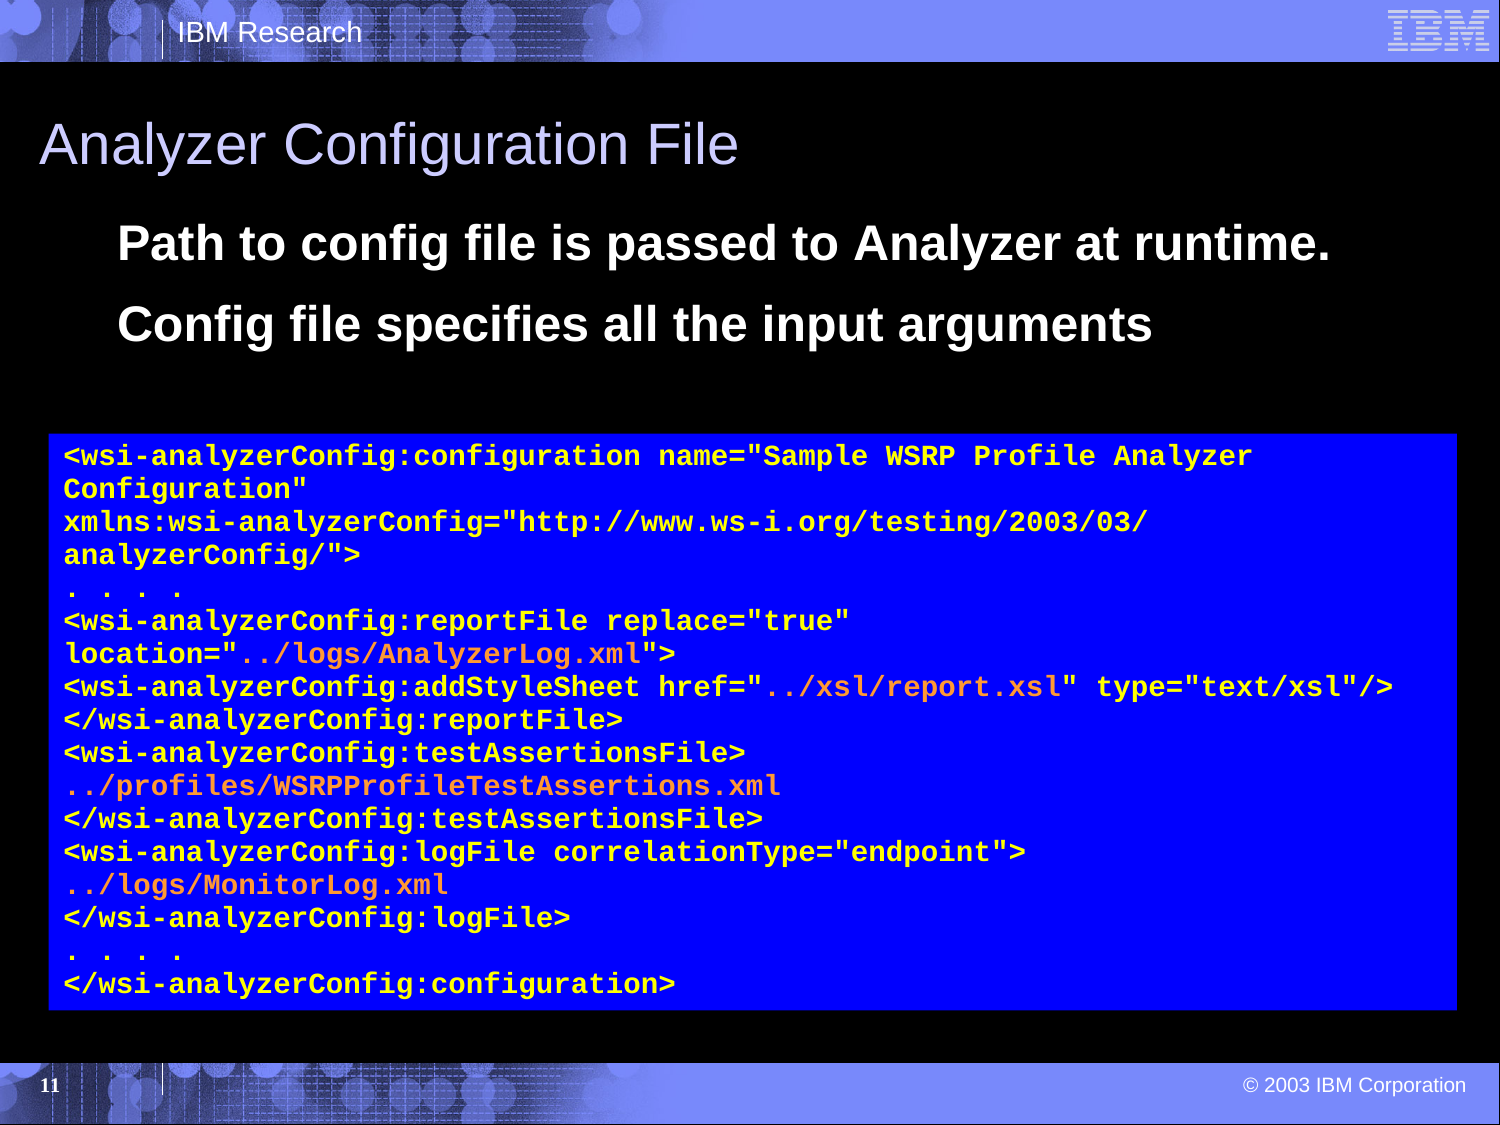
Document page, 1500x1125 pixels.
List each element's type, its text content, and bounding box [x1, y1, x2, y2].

text_box <wsi-analyzerConfig:configuration name="Sample WSRP Profile Analyzer Configuration" xmlns:wsi-analyzerConfig="http://www.ws-i.org/testing/2003/03/analyzerConfig/"> . . . . <wsi-analyzerConfig:reportFile replace="true" location="../logs/AnalyzerLog.xml"> <wsi-analyzerConfig:addStyleSheet href="../xsl/report.xsl" type="text/xsl"/> </wsi-analyzerConfig:reportFile> <wsi-analyzerConfig:testAssertionsFile> ../profiles/WSRPProfileTestAssertions.xml </wsi-analyzerConfig:testAssertionsFile> <wsi-analyzerConfig:logFile correlationType="endpoint"> ../logs/MonitorLog.xml </wsi-analyzerConfig:logFile> . . . . </wsi-analyzerConfig:configuration> [48, 433, 1457, 1011]
picture [0, 0, 1499, 62]
picture [0, 1063, 1499, 1124]
title Analyzer Configuration File [25, 102, 1378, 184]
list Path to config file is passed to Analyzer at runtime. Config file specifies all the input arguments [102, 212, 1378, 434]
